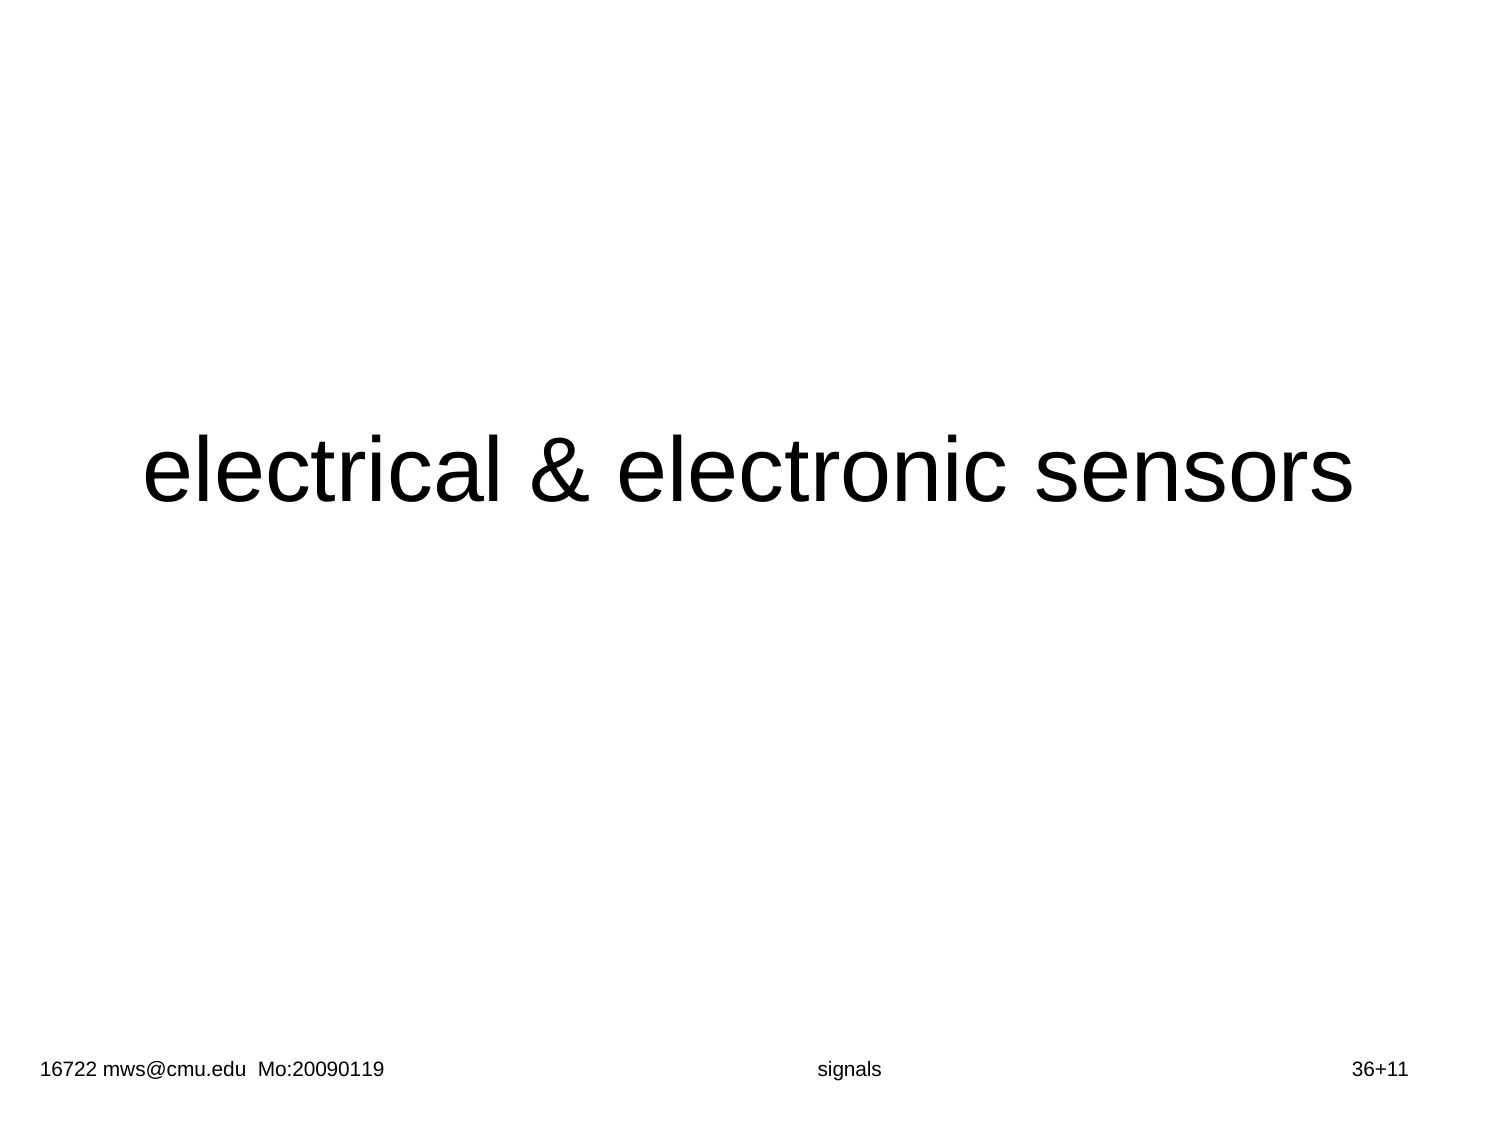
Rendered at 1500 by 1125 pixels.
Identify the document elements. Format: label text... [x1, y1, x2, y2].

title electrical & electronic sensors [112, 349, 1388, 591]
